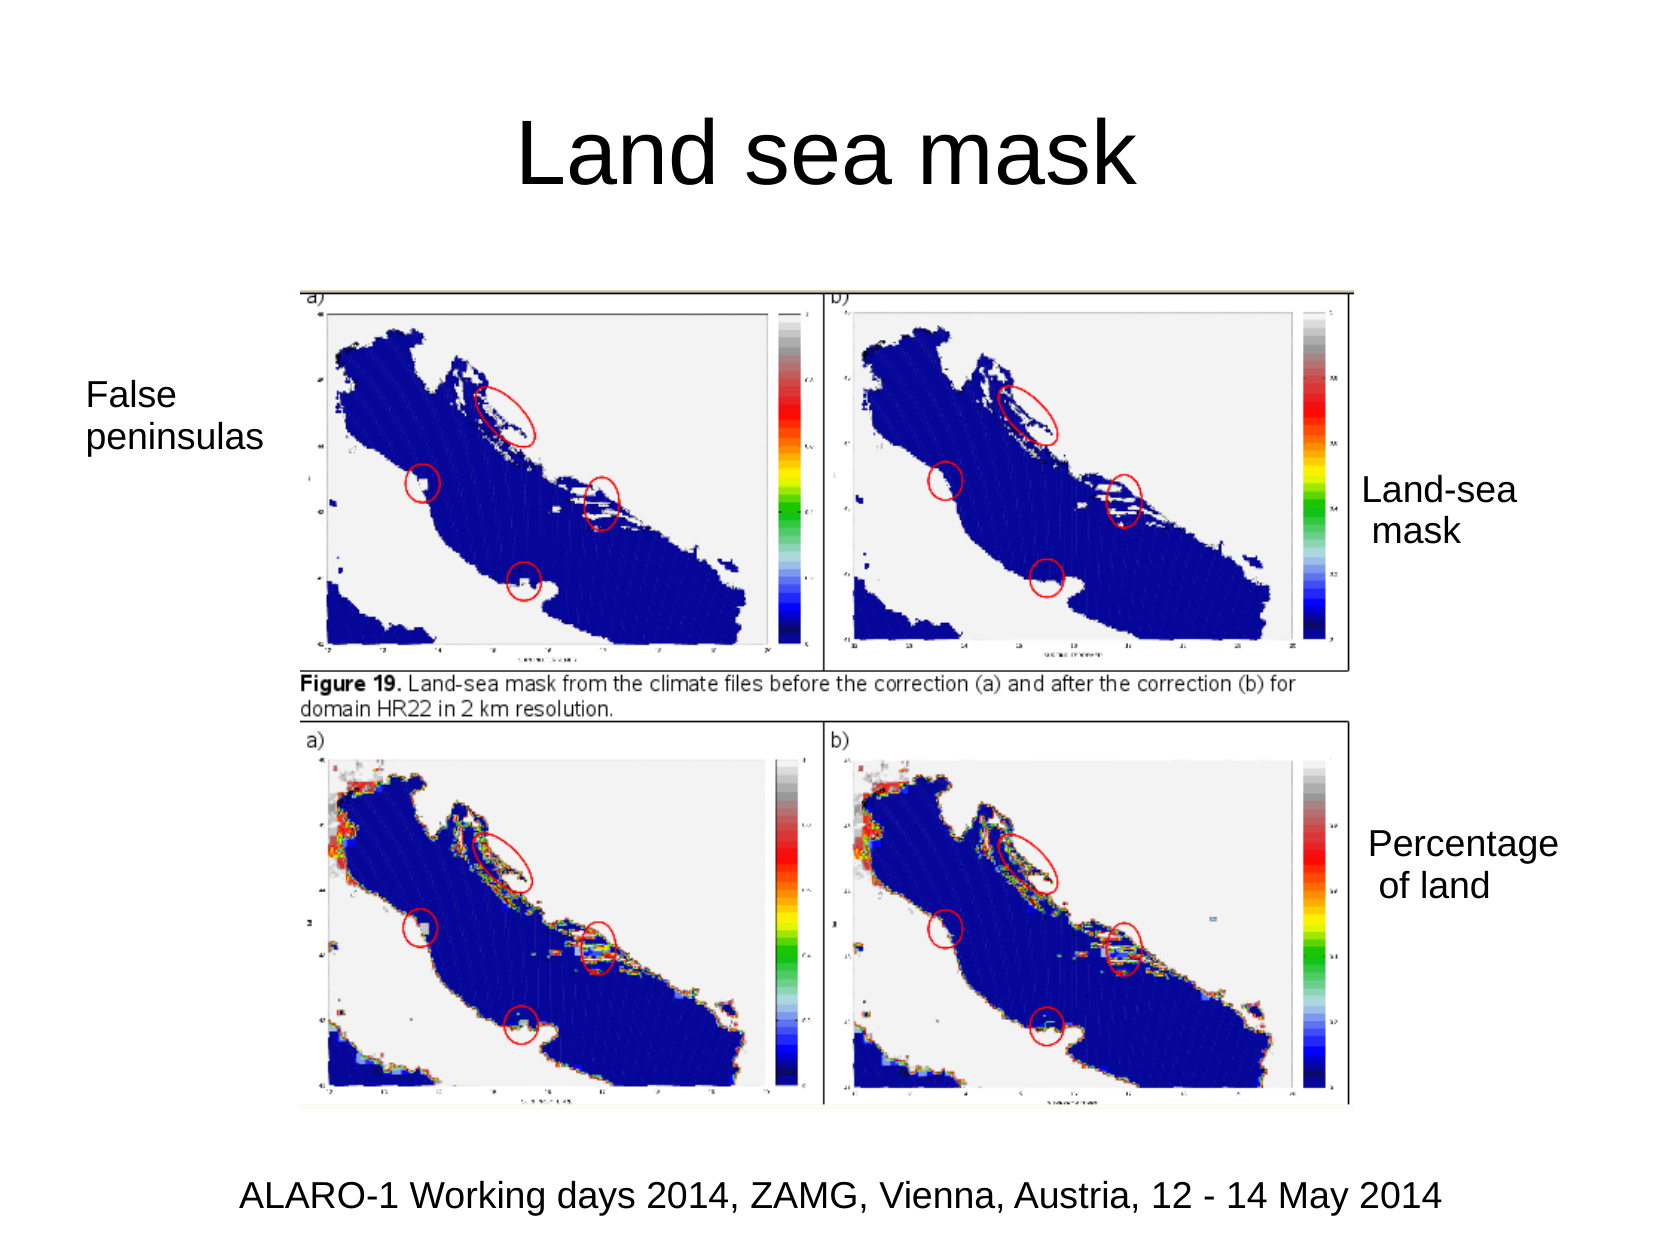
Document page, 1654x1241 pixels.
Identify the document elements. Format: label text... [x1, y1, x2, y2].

text_box ALARO-1 Working days 2014, ZAMG, Vienna, Austria, 12 - 14 May 2014 [224, 1167, 1467, 1225]
title Land sea mask [82, 49, 1571, 257]
picture [300, 290, 1354, 1109]
text_box Percentage of land [1353, 814, 1575, 914]
text_box False peninsulas [70, 366, 280, 465]
text_box Land-sea mask [1346, 460, 1532, 560]
